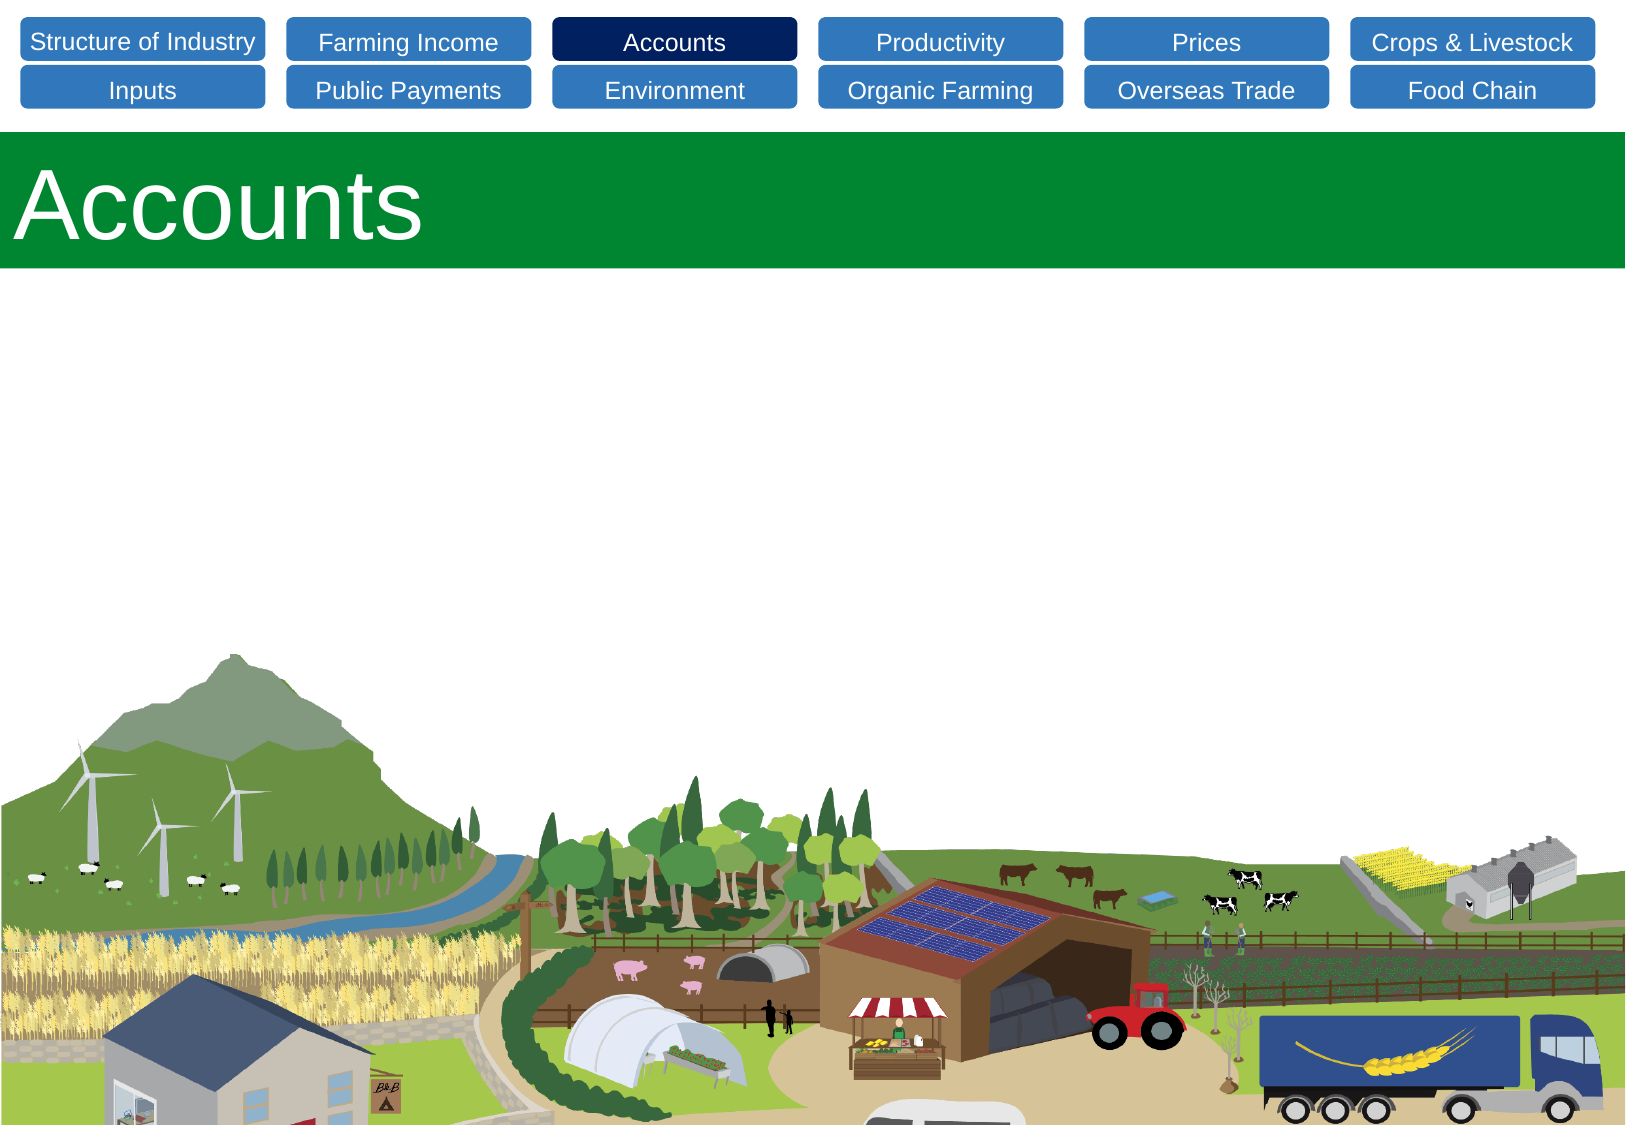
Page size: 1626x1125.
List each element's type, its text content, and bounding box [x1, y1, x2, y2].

text_box Public Payments [286, 64, 532, 109]
text_box Inputs [20, 64, 266, 109]
text_box Organic Farming [818, 64, 1064, 109]
text_box Prices [1084, 17, 1330, 61]
text_box Farming Income [286, 17, 532, 61]
text_box Productivity [818, 17, 1064, 61]
text_box Environment [552, 64, 798, 109]
text_box Crops & Livestock [1350, 17, 1596, 61]
text_box Overseas Trade [1084, 64, 1330, 109]
text_box Food Chain [1350, 64, 1596, 109]
text_box Accounts [552, 17, 798, 61]
text_box Accounts [0, 132, 1625, 269]
text_box Structure of Industry [20, 17, 266, 61]
picture [0, 654, 1625, 1125]
